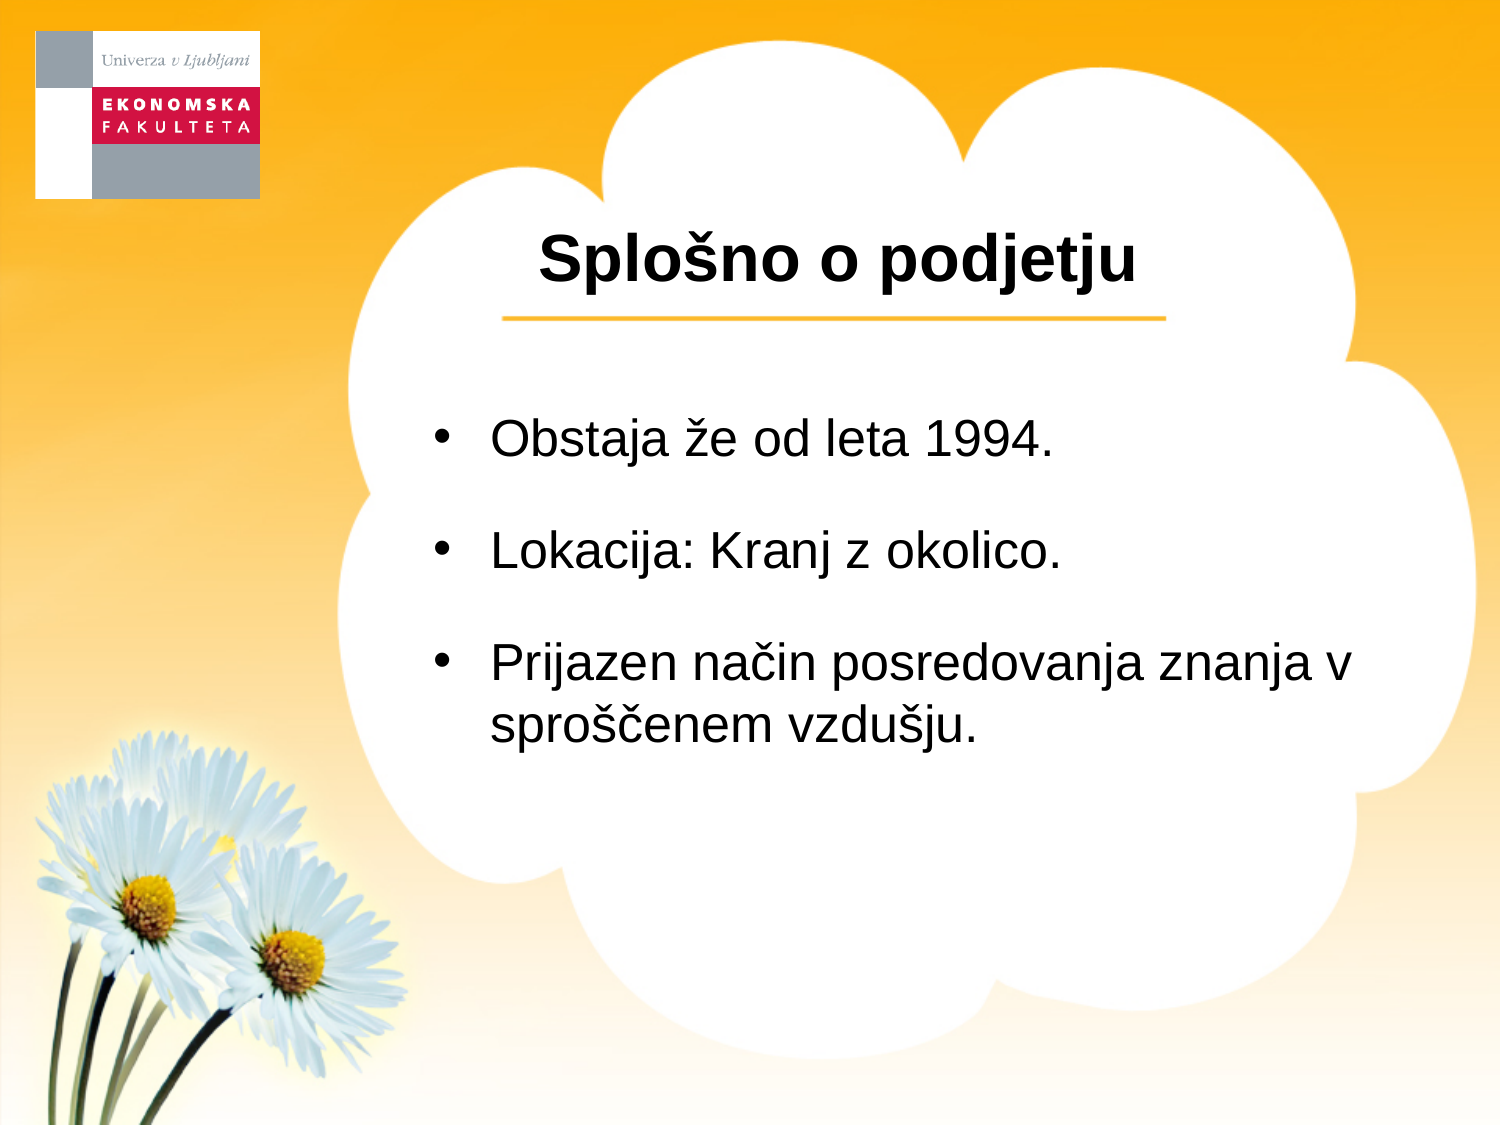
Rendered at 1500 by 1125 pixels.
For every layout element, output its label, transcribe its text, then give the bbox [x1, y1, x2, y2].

picture [0, 0, 1500, 1125]
text_box Obstaja že od leta 1994. Lokacija: Kranj z okolico. Prijazen način posredovanja znanja v sproščenem vzdušju. [419, 397, 1400, 787]
text_box Splošno o podjetju [490, 160, 1188, 349]
